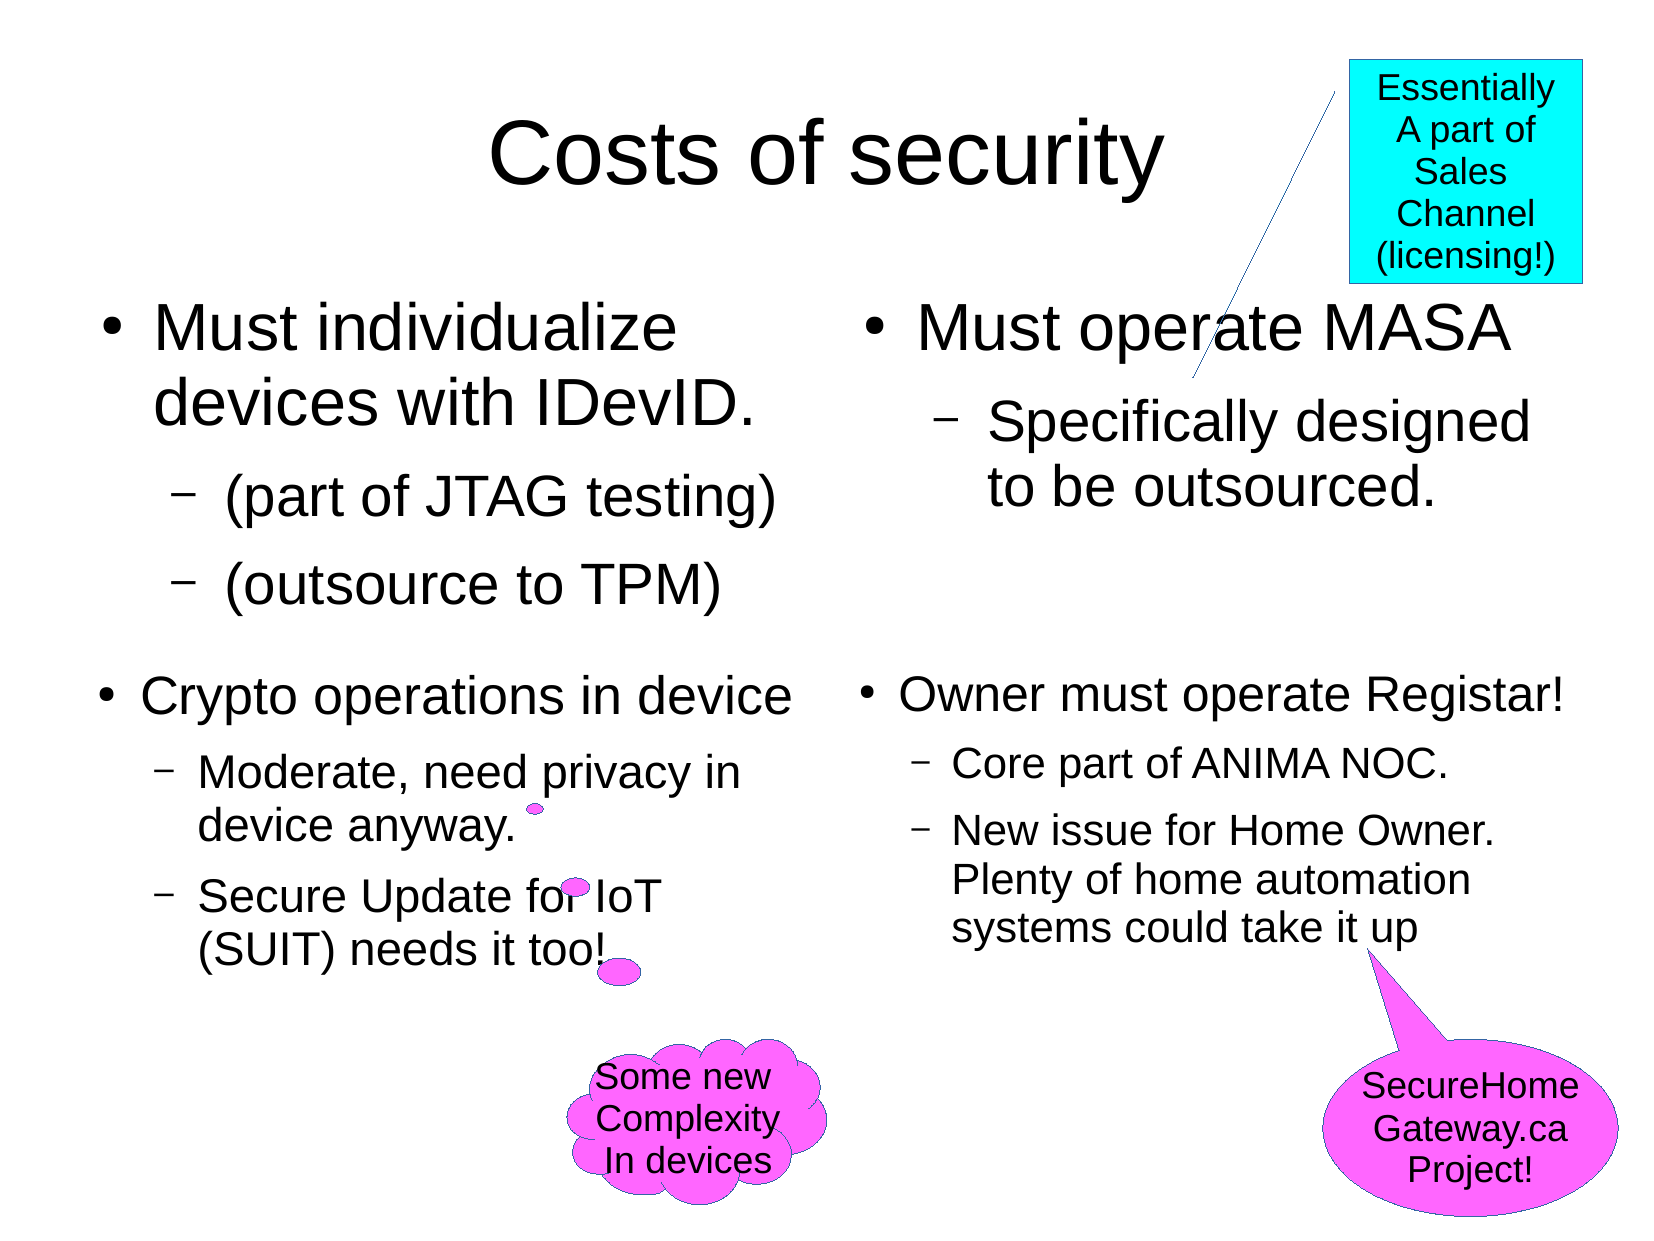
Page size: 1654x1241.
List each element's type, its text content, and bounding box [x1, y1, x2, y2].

text_box Some new Complexity In devices [597, 958, 641, 986]
text_box Some new Complexity In devices [566, 1039, 827, 1205]
list Must operate MASA Specifically designed to be outsourced. [845, 290, 1572, 634]
list Must individualize devices with IDevID. (part of JTAG testing) (outsource to TPM) [82, 290, 809, 634]
text_box Some new Complexity In devices [560, 877, 590, 897]
title Costs of security [82, 49, 1571, 257]
text_box SecureHome Gateway.ca Project! [1322, 948, 1619, 1217]
text_box Essentially A part of Sales Channel (licensing!) [1349, 59, 1583, 284]
list Owner must operate Registar! Core part of ANIMA NOC. New issue for Home Owner. Plenty of home automation systems could take it up [845, 665, 1572, 1009]
list Crypto operations in device Moderate, need privacy in device anyway. Secure Update for IoT (SUIT) needs it too! [82, 665, 809, 1009]
